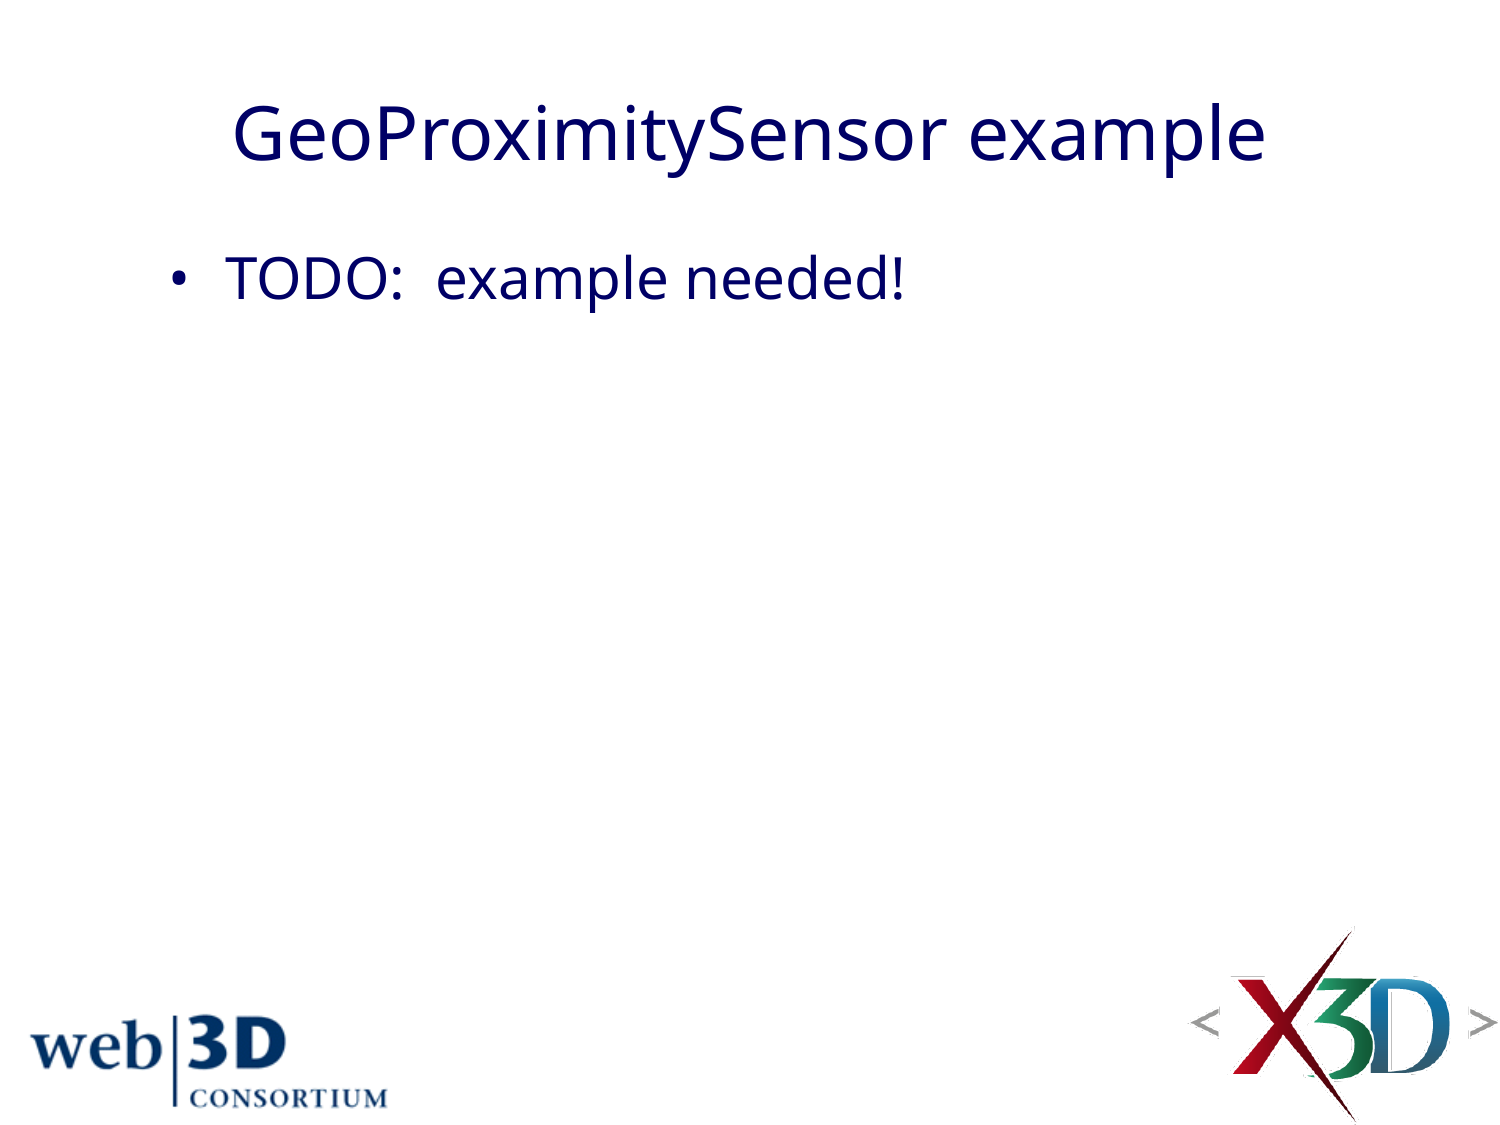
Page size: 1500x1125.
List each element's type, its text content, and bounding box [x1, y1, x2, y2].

title GeoProximitySensor example [112, 37, 1388, 226]
picture [12, 998, 413, 1118]
picture [1187, 926, 1500, 1125]
list TODO: example needed! [112, 237, 1388, 986]
